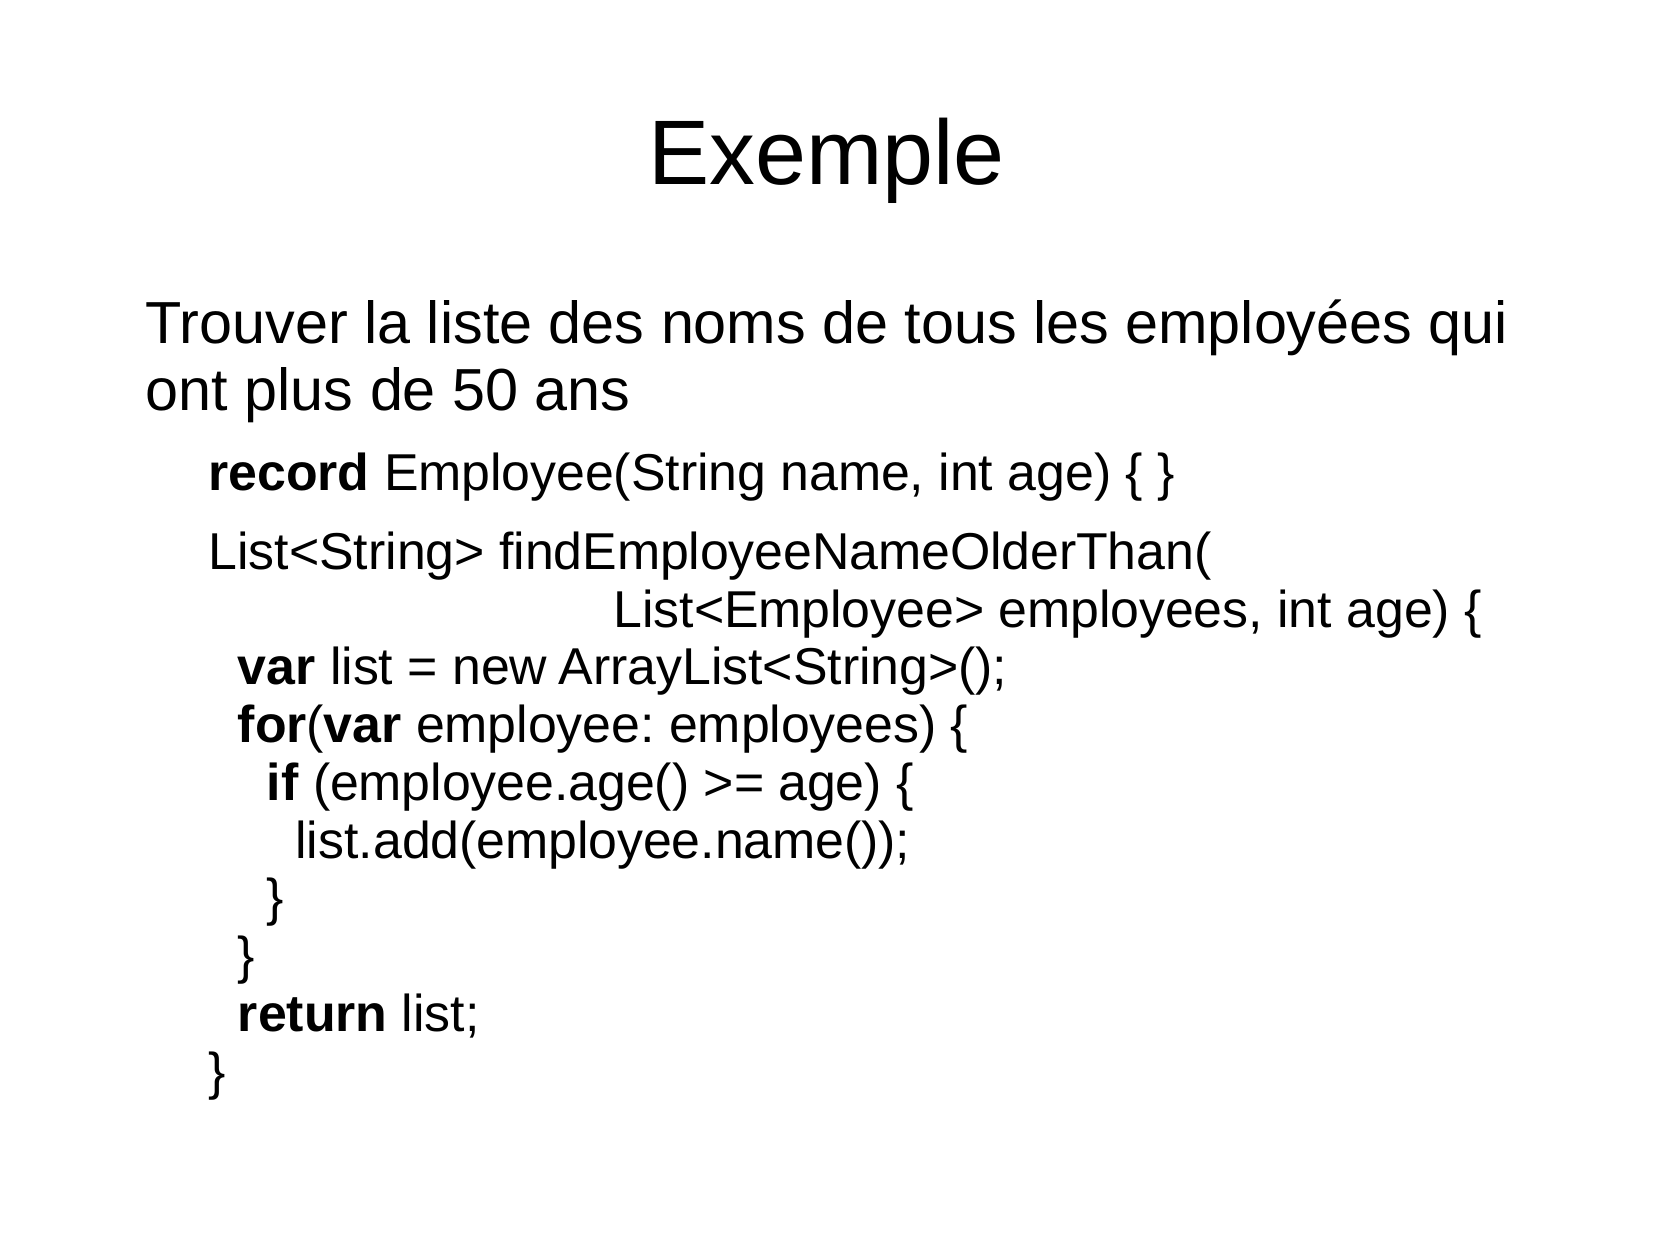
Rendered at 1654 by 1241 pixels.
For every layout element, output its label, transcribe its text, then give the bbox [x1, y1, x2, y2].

list Trouver la liste des noms de tous les employées qui ont plus de 50 ans record Employee(String name, int age) { } List<String> findEmployeeNameOlderThan( List<Employee> employees, int age) { var list = new ArrayList<String>(); for(var employee: employees) { if (employee.age() >= age) { list.add(employee.name()); } } return list; } [82, 290, 1571, 1171]
title Exemple [82, 49, 1571, 257]
